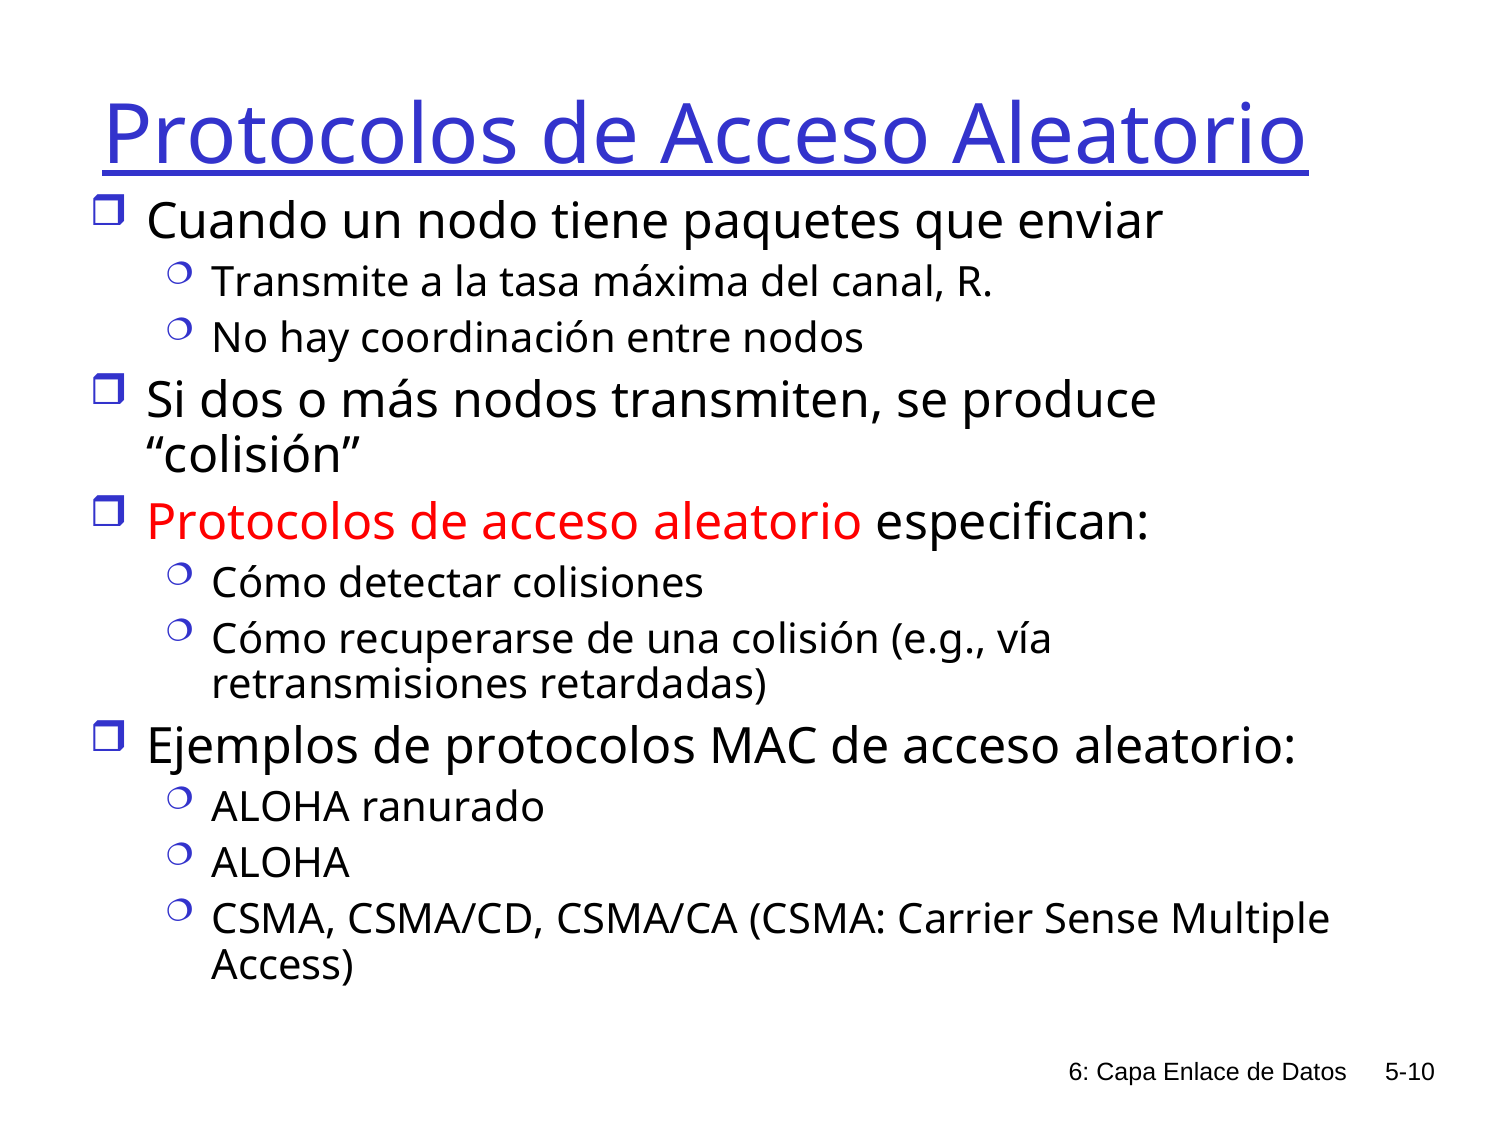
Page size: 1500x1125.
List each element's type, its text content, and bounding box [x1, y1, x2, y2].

title Protocolos de Acceso Aleatorio [87, 37, 1363, 225]
list Cuando un nodo tiene paquetes que enviar Transmite a la tasa máxima del canal, R. No hay coordinación entre nodos Si dos o más nodos transmiten, se produce “colisión” Protocolos de acceso aleatorio especifican: Cómo detectar colisiones Cómo recuperarse de una colisión (e.g., vía retransmisiones retardadas) Ejemplos de protocolos MAC de acceso aleatorio: ALOHA ranurado ALOHA CSMA, CSMA/CD, CSMA/CA (CSMA: Carrier Sense Multiple Access) [75, 187, 1351, 951]
